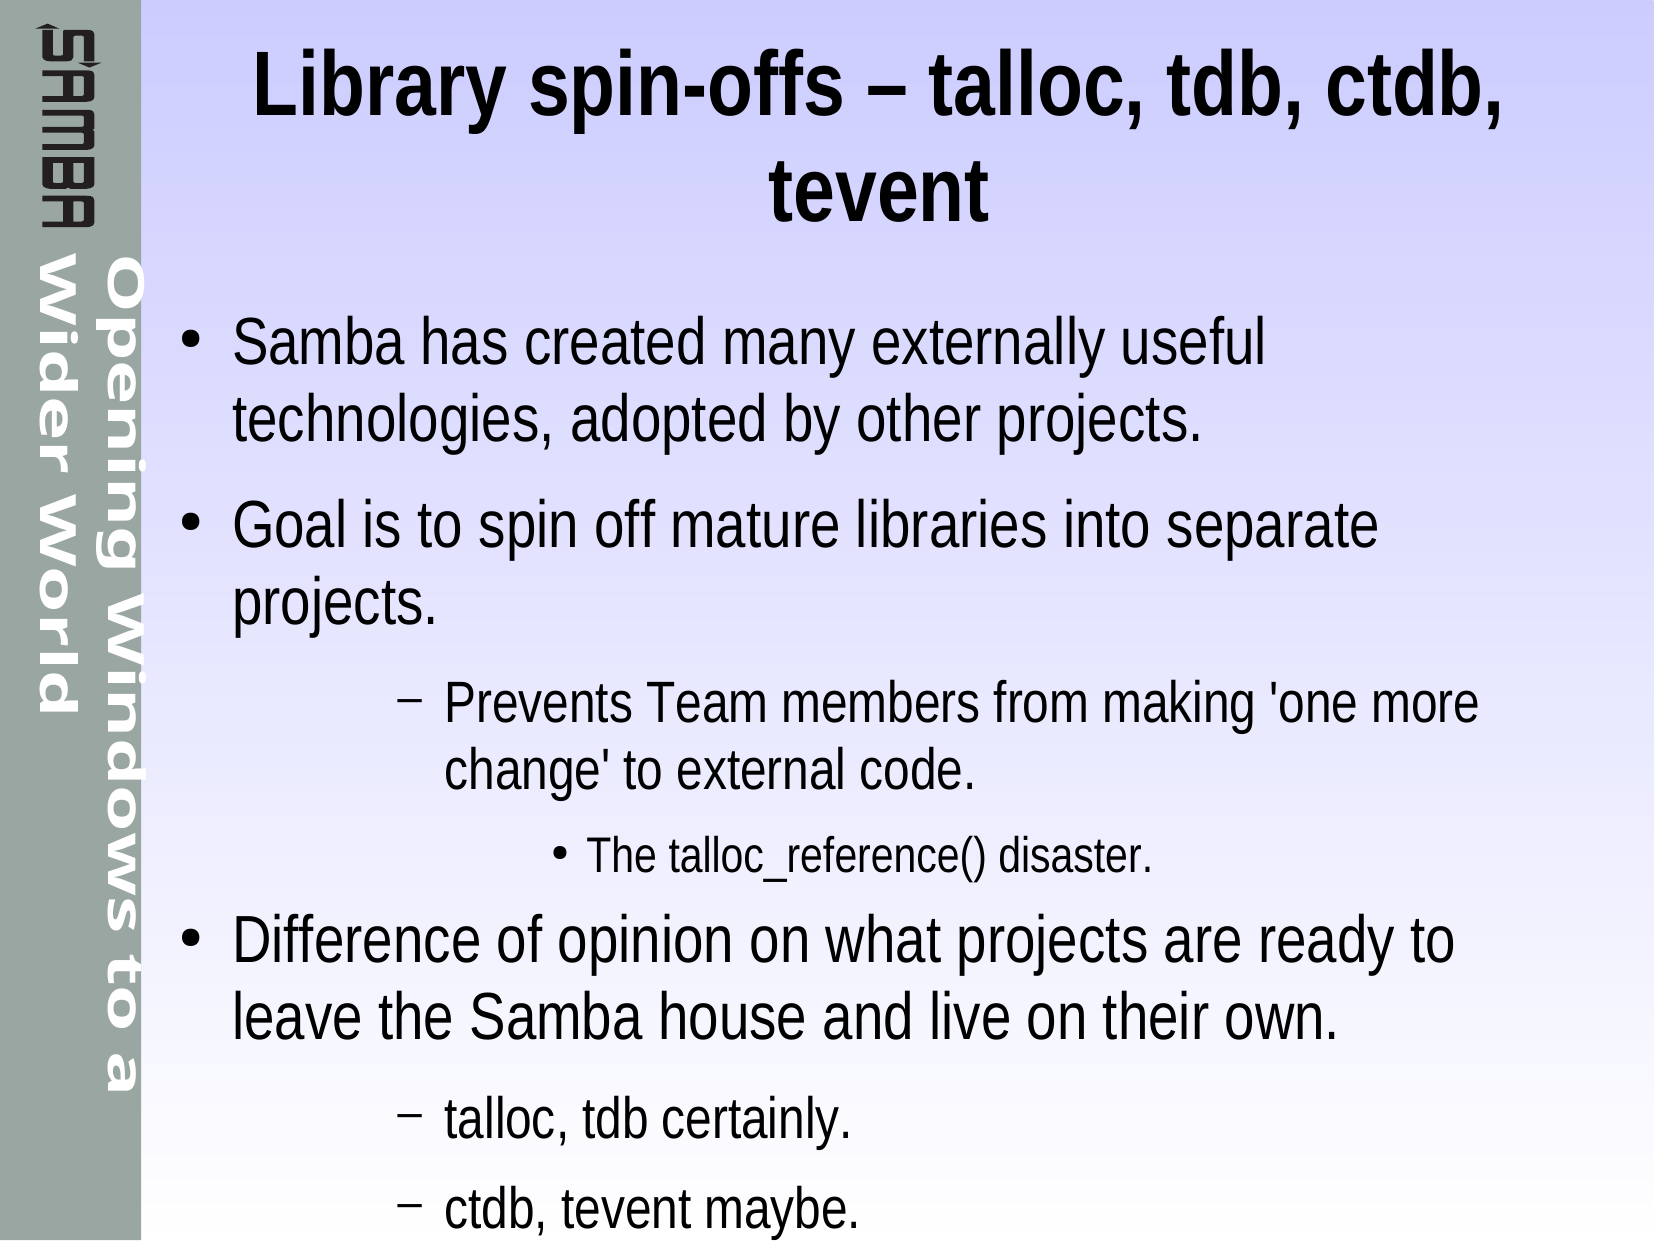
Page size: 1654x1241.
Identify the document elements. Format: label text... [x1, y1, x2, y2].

title Library spin-offs – talloc, tdb, ctdb, tevent [173, 31, 1586, 240]
list Samba has created many externally useful technologies, adopted by other projects. Goal is to spin off mature libraries into separate projects. Prevents Team members from making 'one more change' to external code. The talloc_reference() disaster. Difference of opinion on what projects are ready to leave the Samba house and live on their own. talloc, tdb certainly. ctdb, tevent maybe. [161, 302, 1574, 1230]
